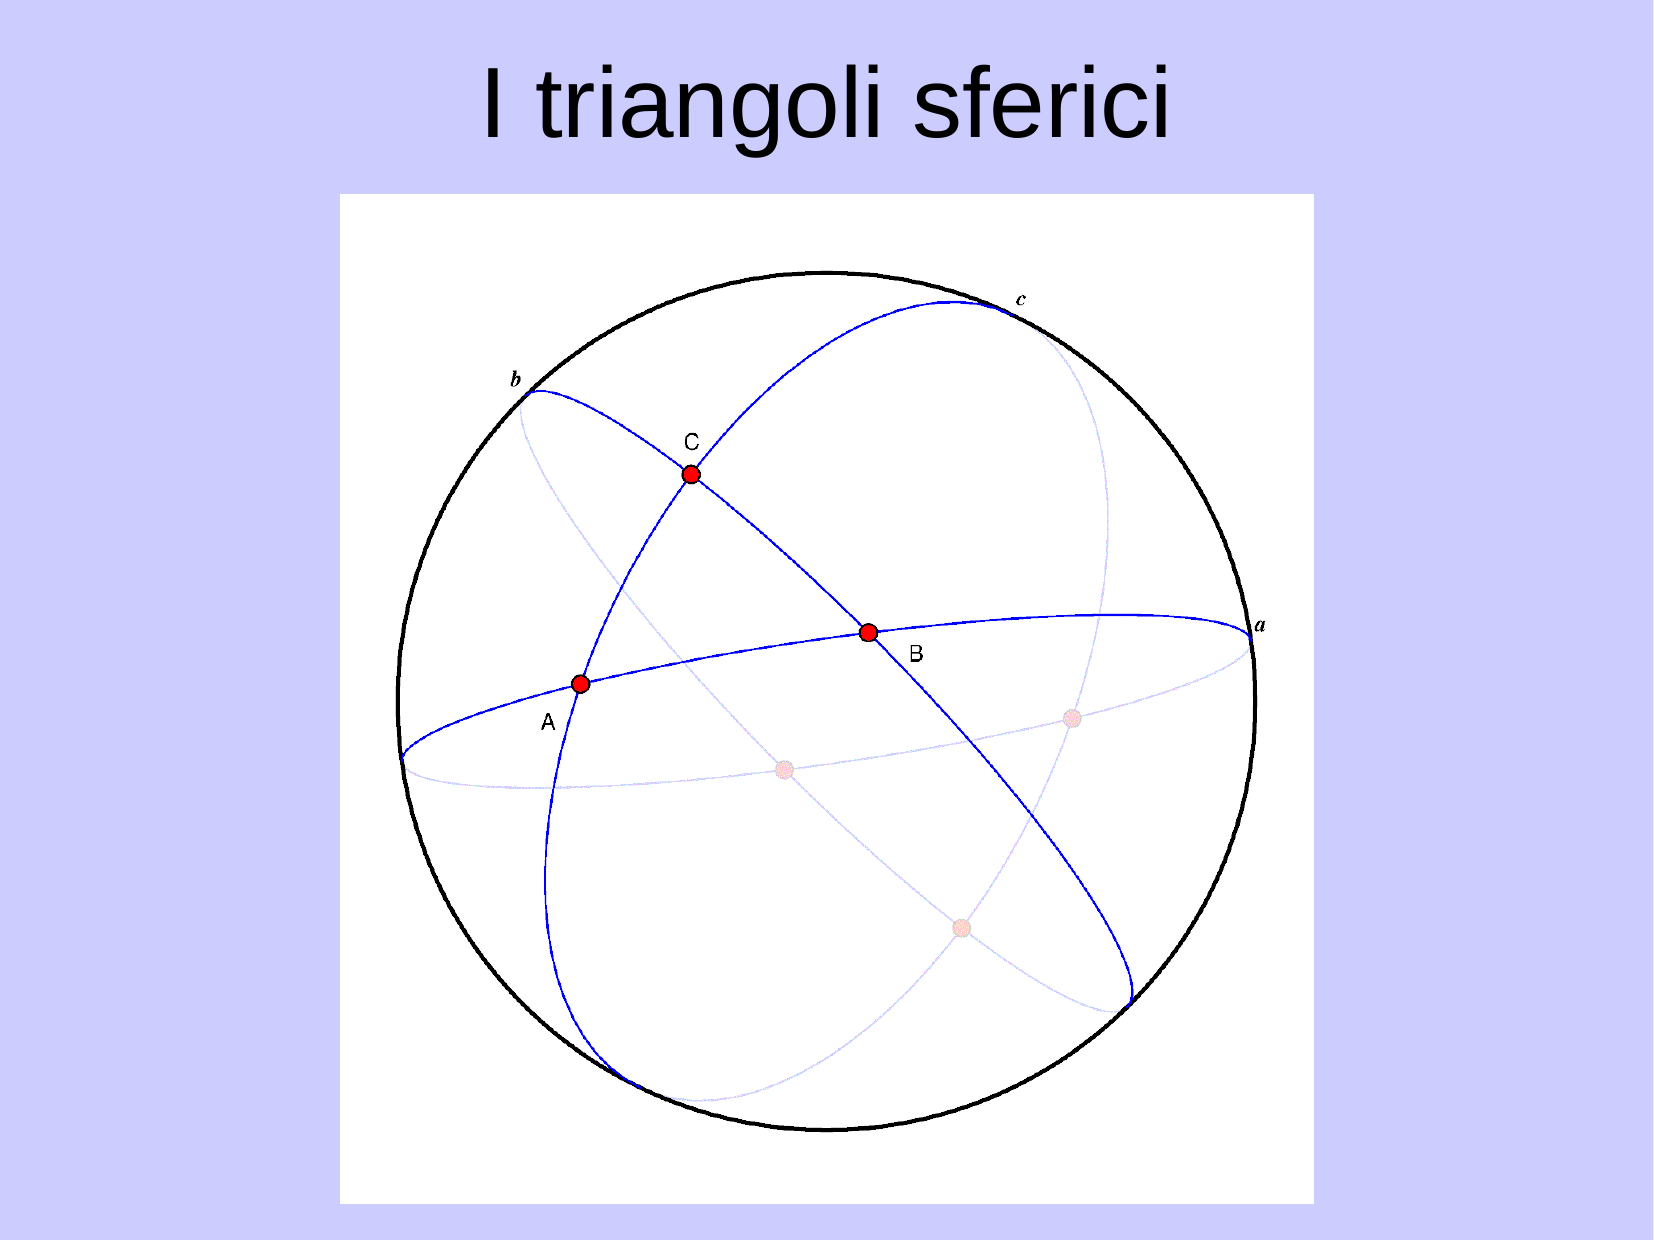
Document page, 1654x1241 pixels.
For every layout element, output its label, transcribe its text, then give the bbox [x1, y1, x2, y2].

title I triangoli sferici [124, 0, 1530, 207]
picture [340, 207, 1314, 1204]
